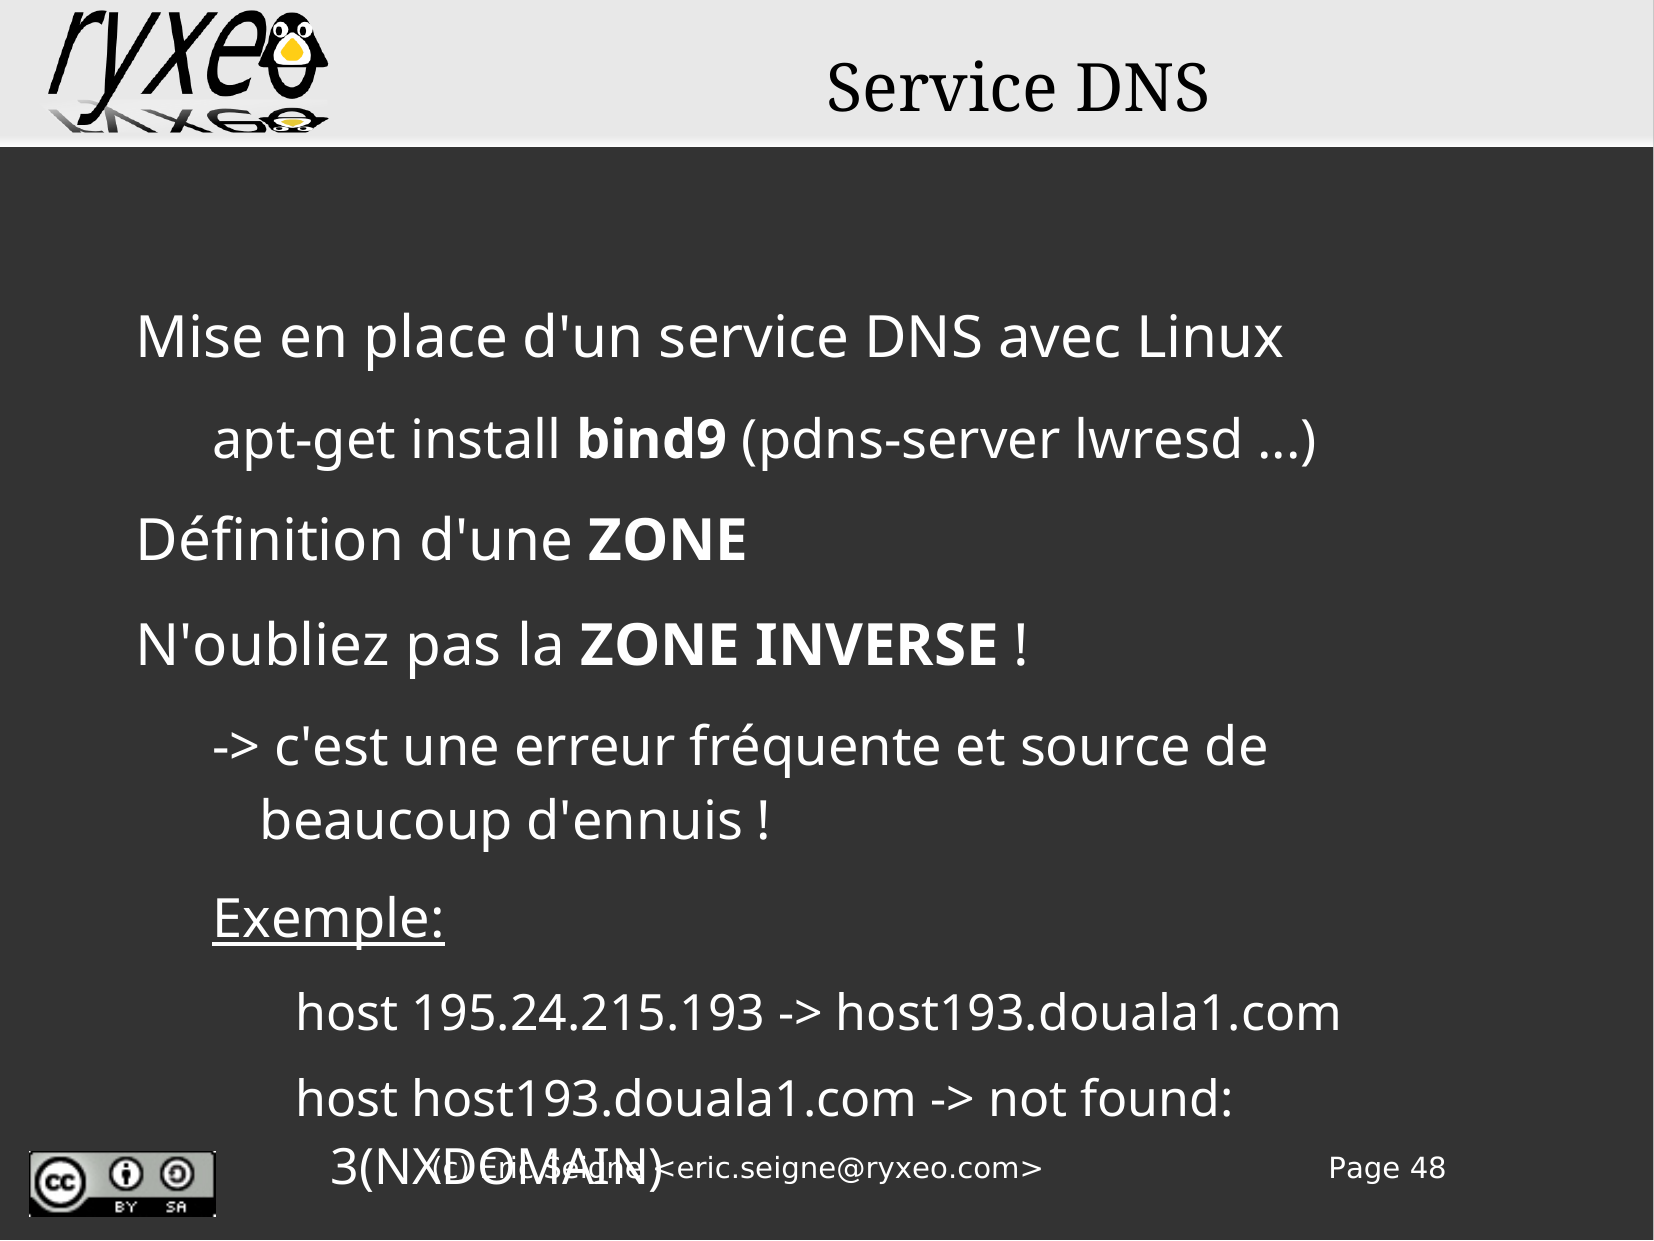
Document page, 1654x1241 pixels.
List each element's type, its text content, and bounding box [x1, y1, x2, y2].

picture [29, 1151, 216, 1217]
title Service DNS [442, 36, 1595, 135]
picture [0, 0, 1654, 147]
list Mise en place d'un service DNS avec Linux apt-get install bind9 (pdns-server lwresd ...) Définition d'une ZONE N'oubliez pas la ZONE INVERSE ! -> c'est une erreur fréquente et source de beaucoup d'ennuis ! Exemple: host 195.24.215.193 -> host193.douala1.com host host193.douala1.com -> not found: 3(NXDOMAIN) [118, 295, 1522, 1117]
